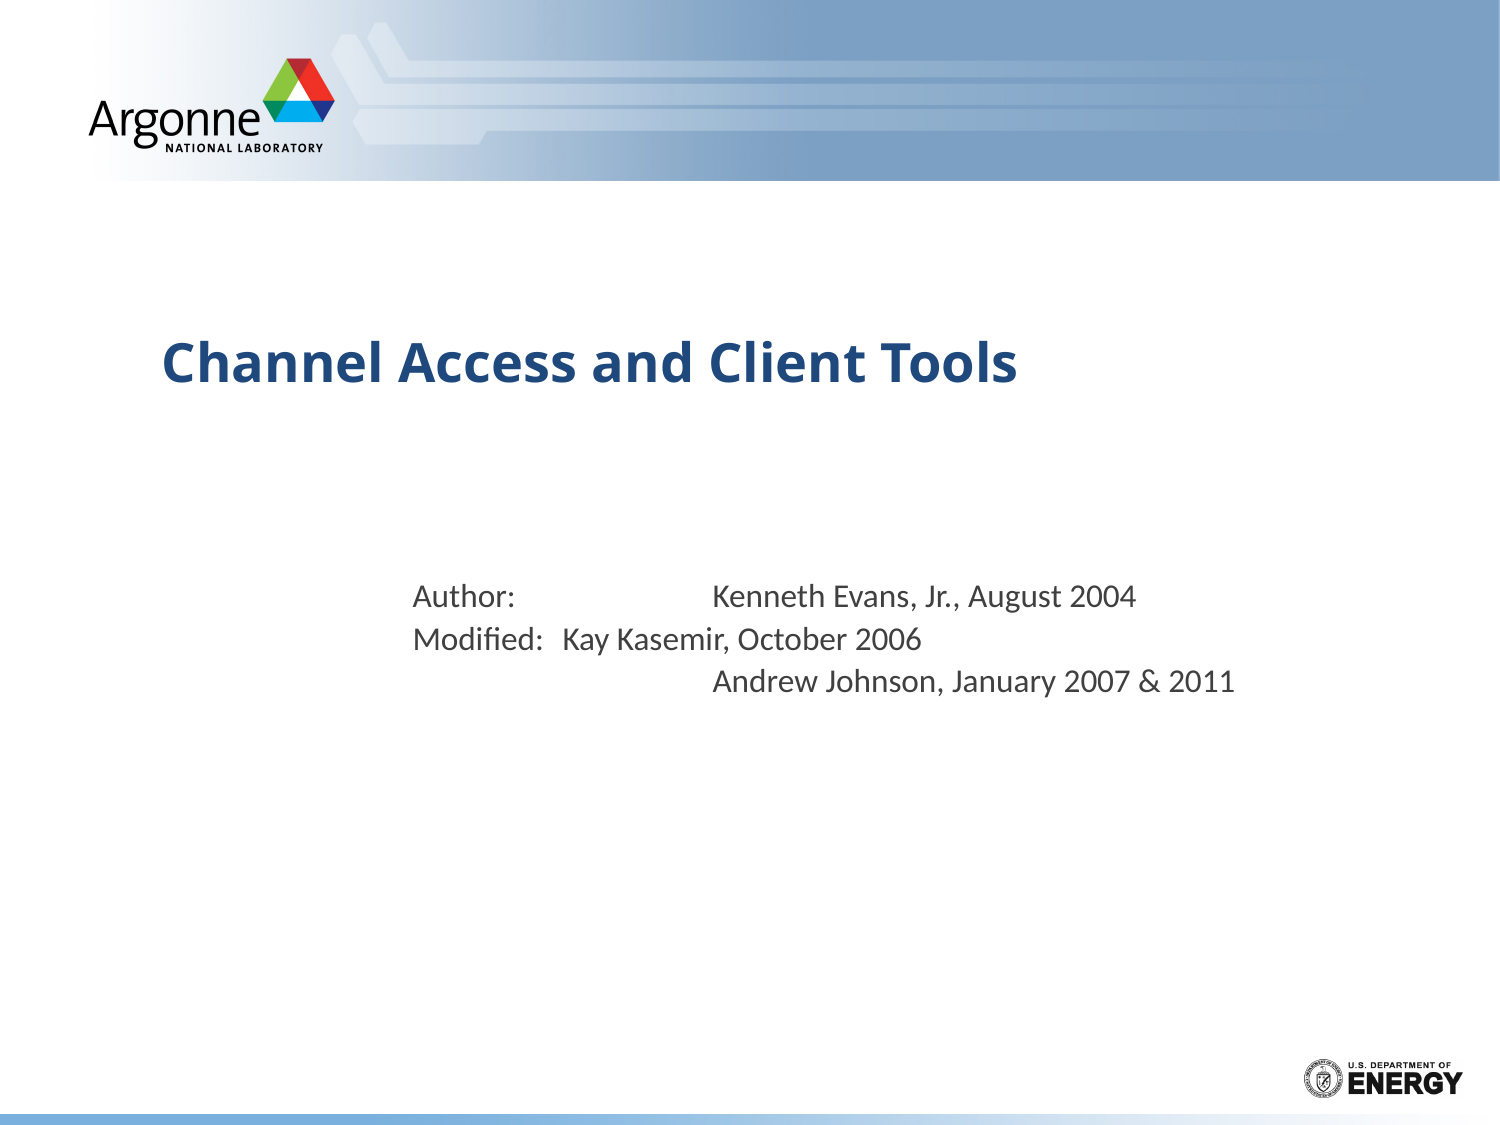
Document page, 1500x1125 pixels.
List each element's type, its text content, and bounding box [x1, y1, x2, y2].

subtitle Author: Kenneth Evans, Jr., August 2004 Modified: Kay Kasemir, October 2006 Andrew Johnson, January 2007 & 2011 [412, 270, 1425, 1014]
picture [0, 0, 1500, 182]
title Channel Access and Client Tools [161, 274, 412, 450]
picture [1304, 1059, 1463, 1098]
picture [0, 1114, 1500, 1125]
